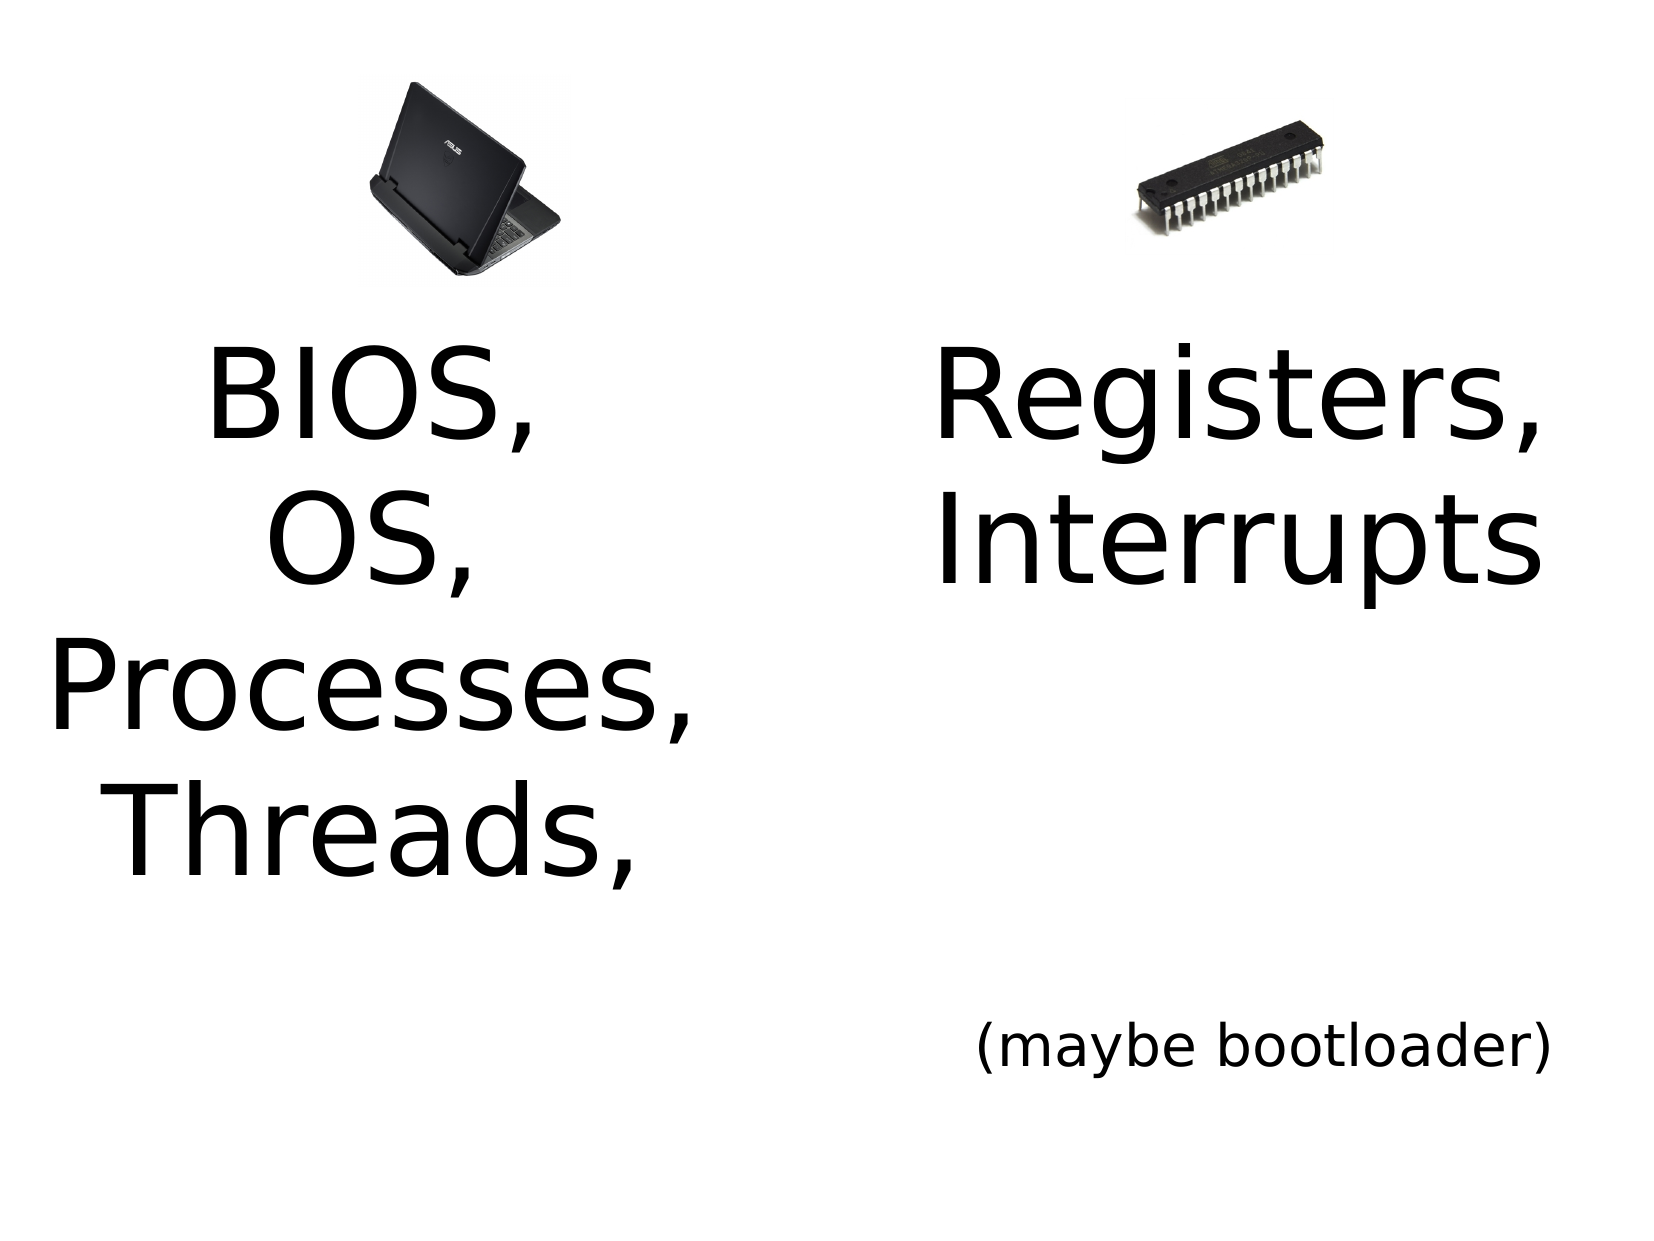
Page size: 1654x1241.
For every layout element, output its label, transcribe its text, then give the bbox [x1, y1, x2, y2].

text_box (maybe bootloader) [960, 1005, 1606, 1126]
text_box Registers, Interrupts [915, 315, 1621, 941]
picture [358, 74, 571, 287]
text_box BIOS, OS, Processes, Threads, [30, 315, 915, 912]
picture [1125, 98, 1334, 256]
